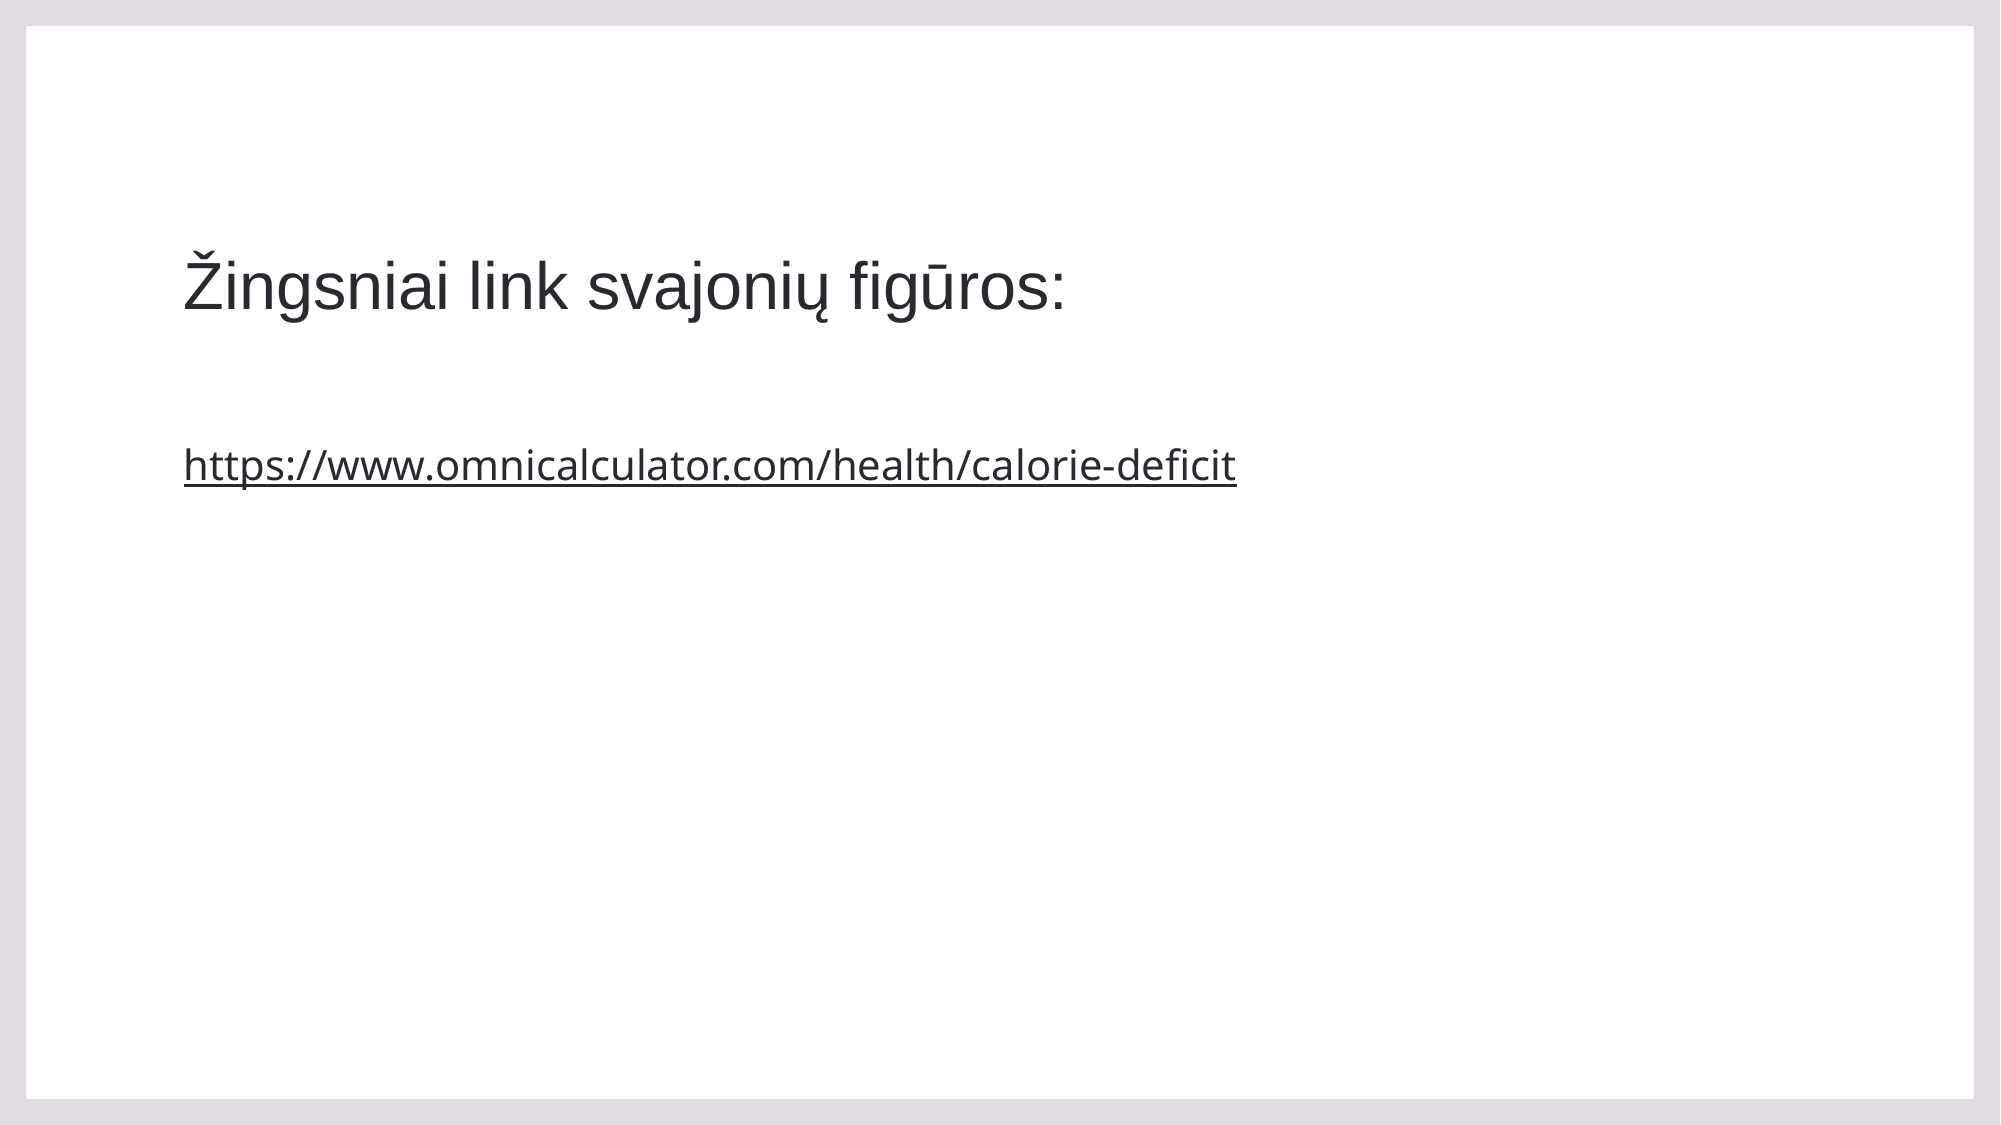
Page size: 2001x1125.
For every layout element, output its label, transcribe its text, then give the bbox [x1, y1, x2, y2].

list https://www.omnicalculator.com/health/calorie-deficit [168, 354, 1832, 1006]
title Žingsniai link svajonių figūros: [168, 118, 1832, 331]
